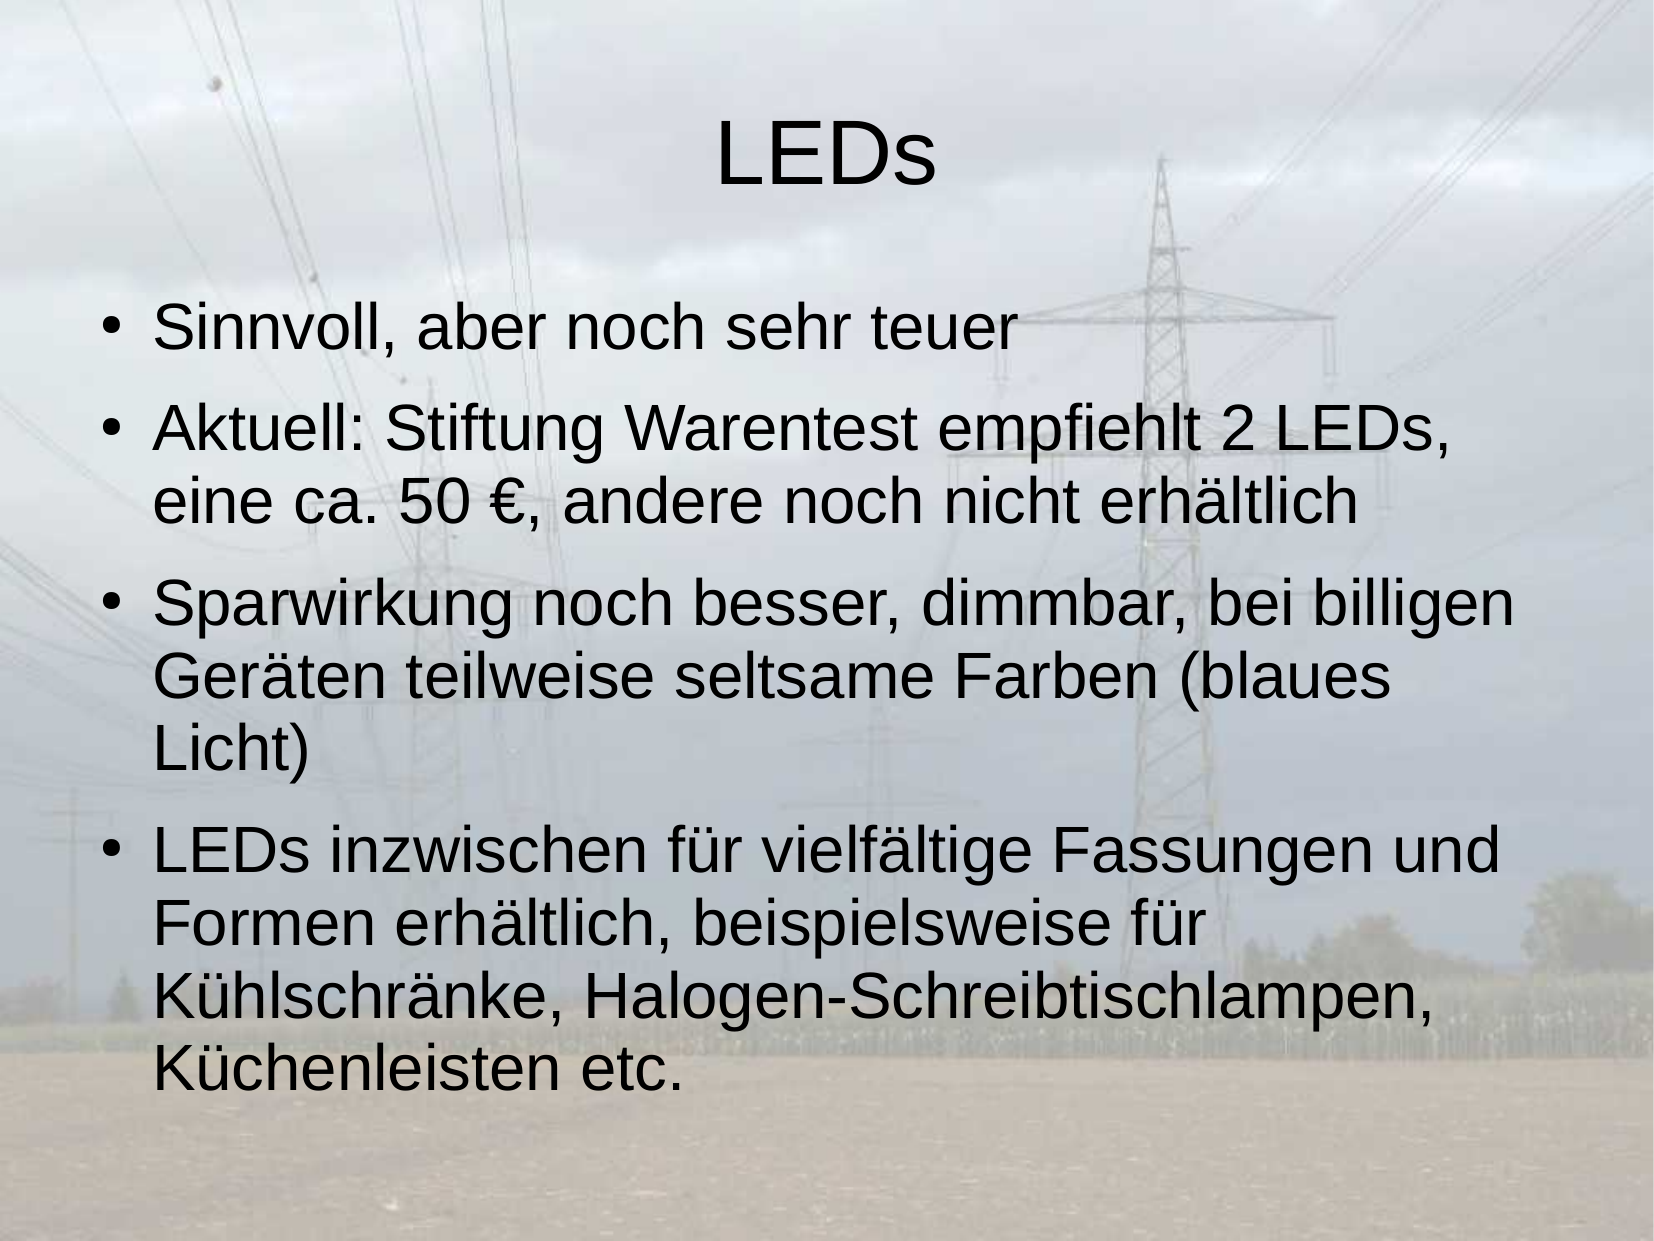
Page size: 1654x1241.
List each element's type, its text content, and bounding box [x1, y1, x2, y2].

title LEDs [82, 49, 1571, 257]
list Sinnvoll, aber noch sehr teuer Aktuell: Stiftung Warentest empfiehlt 2 LEDs, eine ca. 50 €, andere noch nicht erhältlich Sparwirkung noch besser, dimmbar, bei billigen Geräten teilweise seltsame Farben (blaues Licht) LEDs inzwischen für vielfältige Fassungen und Formen erhältlich, beispielsweise für Kühlschränke, Halogen-Schreibtischlampen, Küchenleisten etc. [82, 290, 1571, 1109]
picture [0, 0, 1654, 1241]
